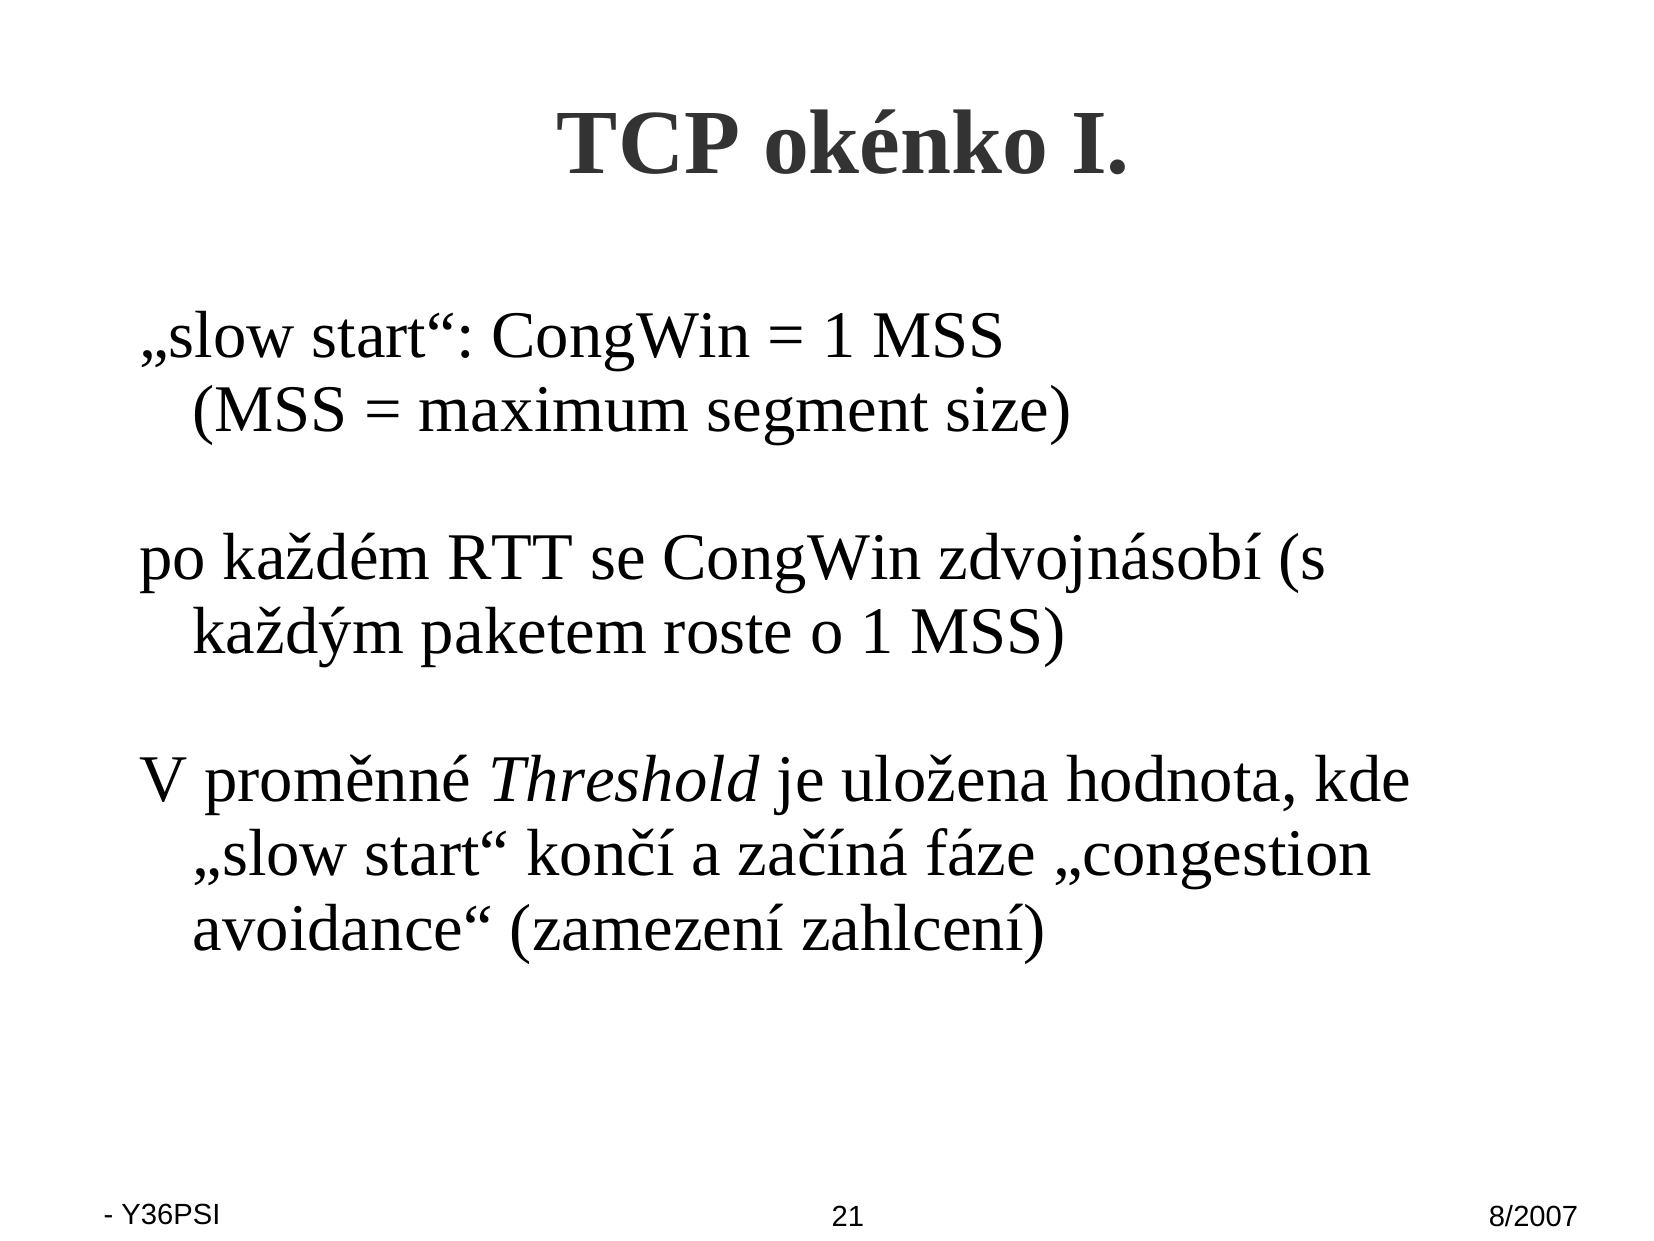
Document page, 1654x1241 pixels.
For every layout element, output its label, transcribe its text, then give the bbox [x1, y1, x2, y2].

title TCP okénko I. [210, 39, 1478, 247]
list „slow start“: CongWin = 1 MSS (MSS = maximum segment size) po každém RTT se CongWin zdvojnásobí (s každým paketem roste o 1 MSS) V proměnné Threshold je uložena hodnota, kde „slow start“ končí a začíná fáze „congestion avoidance“ (zamezení zahlcení) [121, 297, 1534, 1126]
